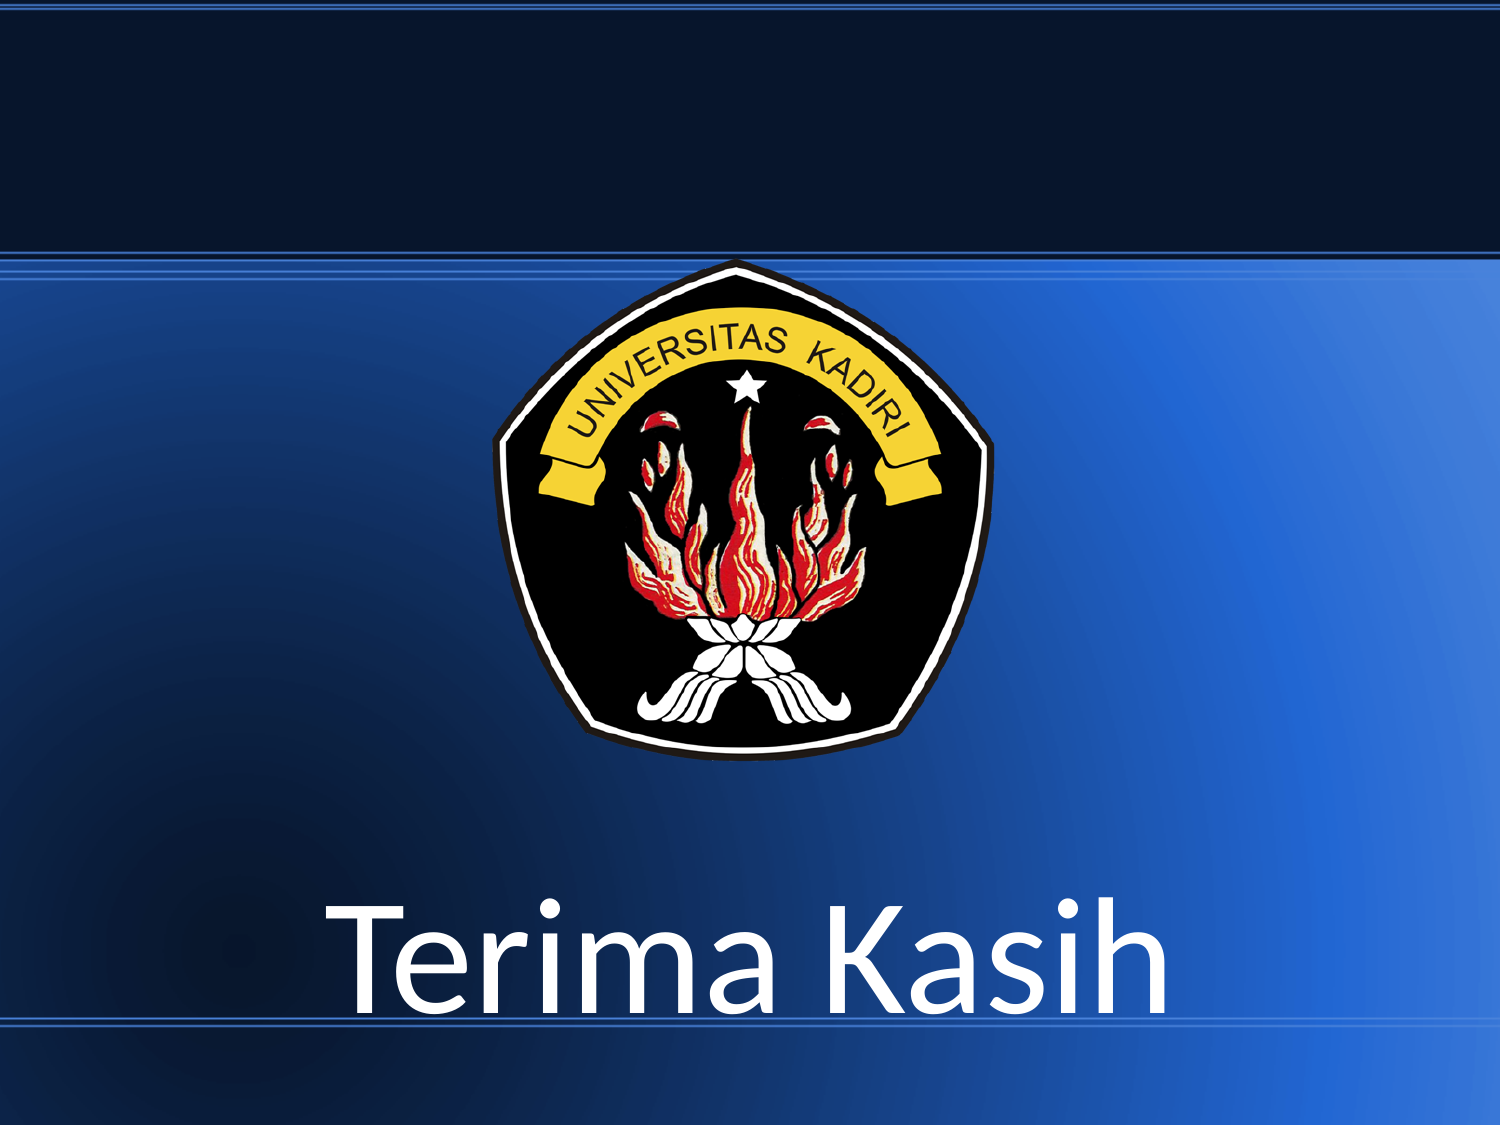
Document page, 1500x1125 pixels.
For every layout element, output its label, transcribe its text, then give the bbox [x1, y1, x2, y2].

text_box Terima Kasih [0, 839, 1500, 1054]
picture [444, 229, 1045, 787]
